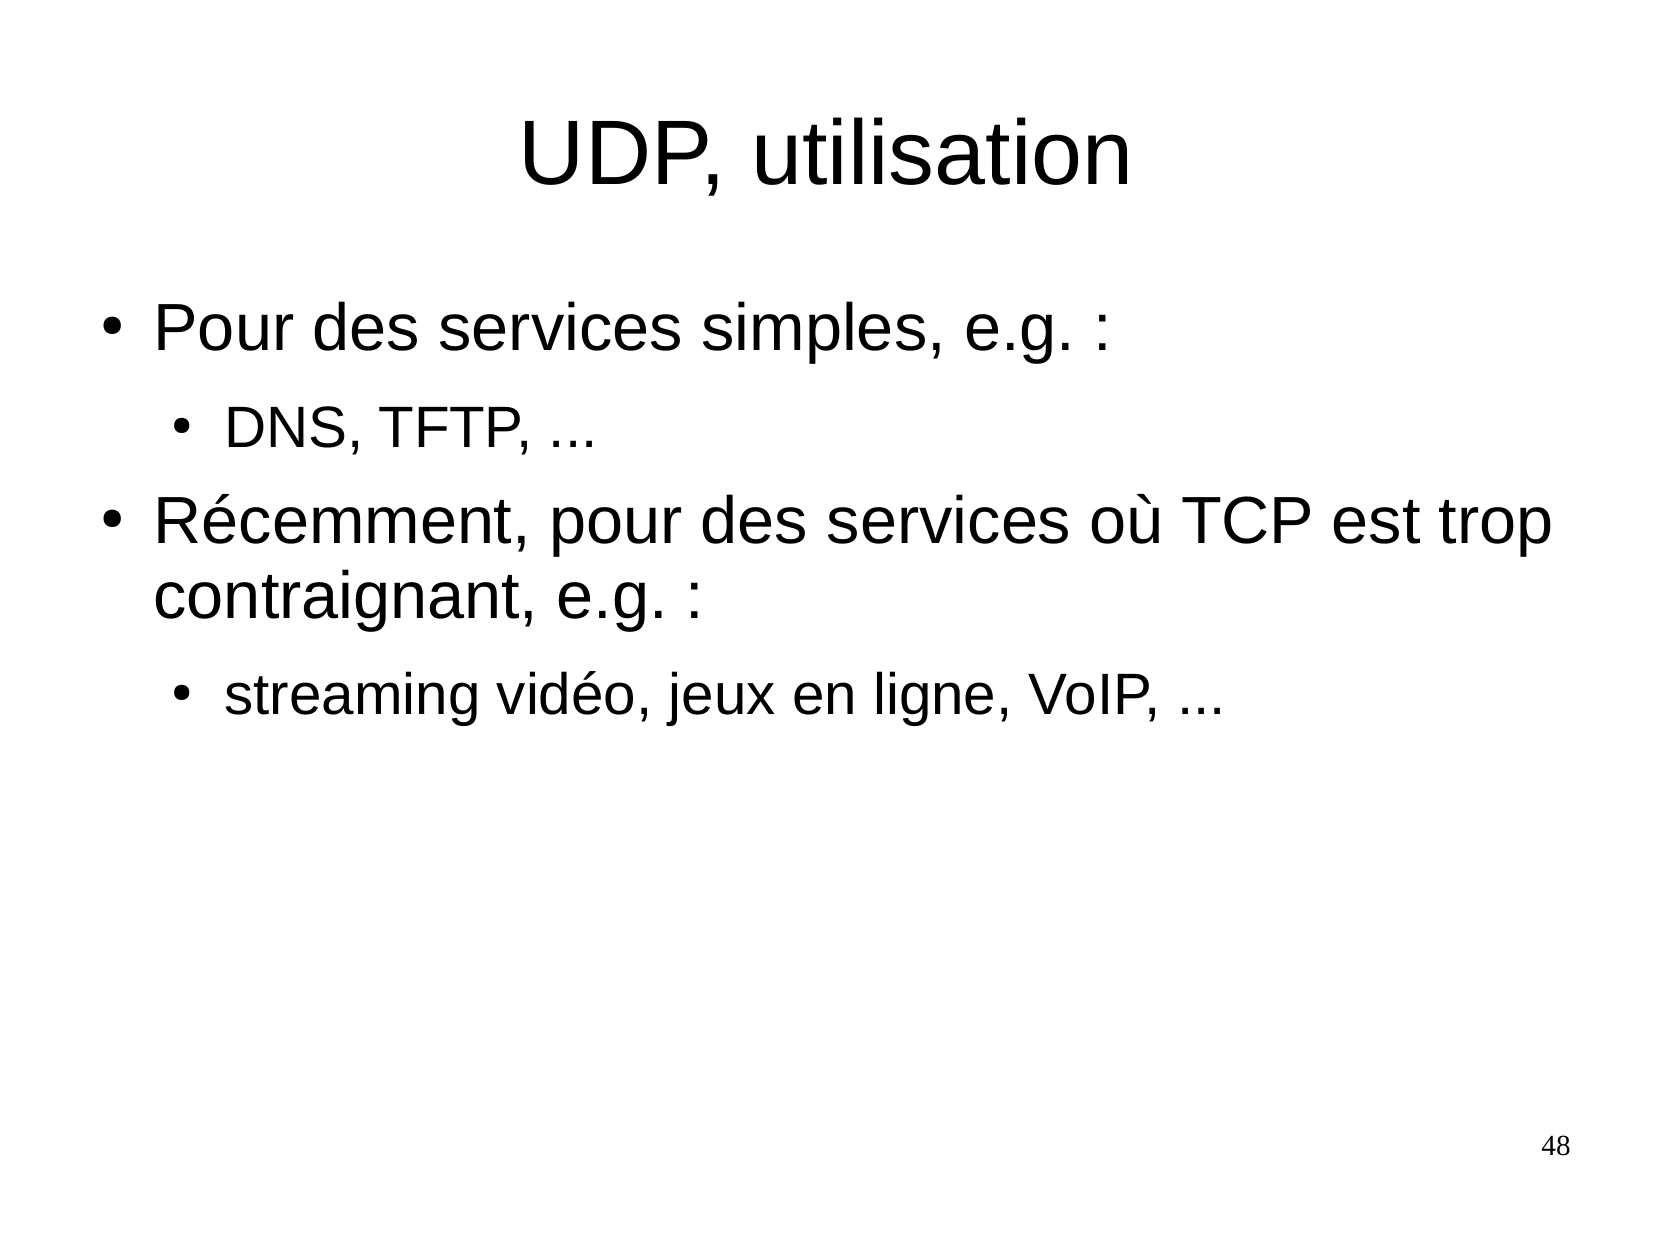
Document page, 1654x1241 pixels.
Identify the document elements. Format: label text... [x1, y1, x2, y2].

title UDP, utilisation [82, 56, 1571, 250]
list Pour des services simples, e.g. : DNS, TFTP, ... Récemment, pour des services où TCP est trop contraignant, e.g. : streaming vidéo, jeux en ligne, VoIP, ... [82, 290, 1571, 1109]
